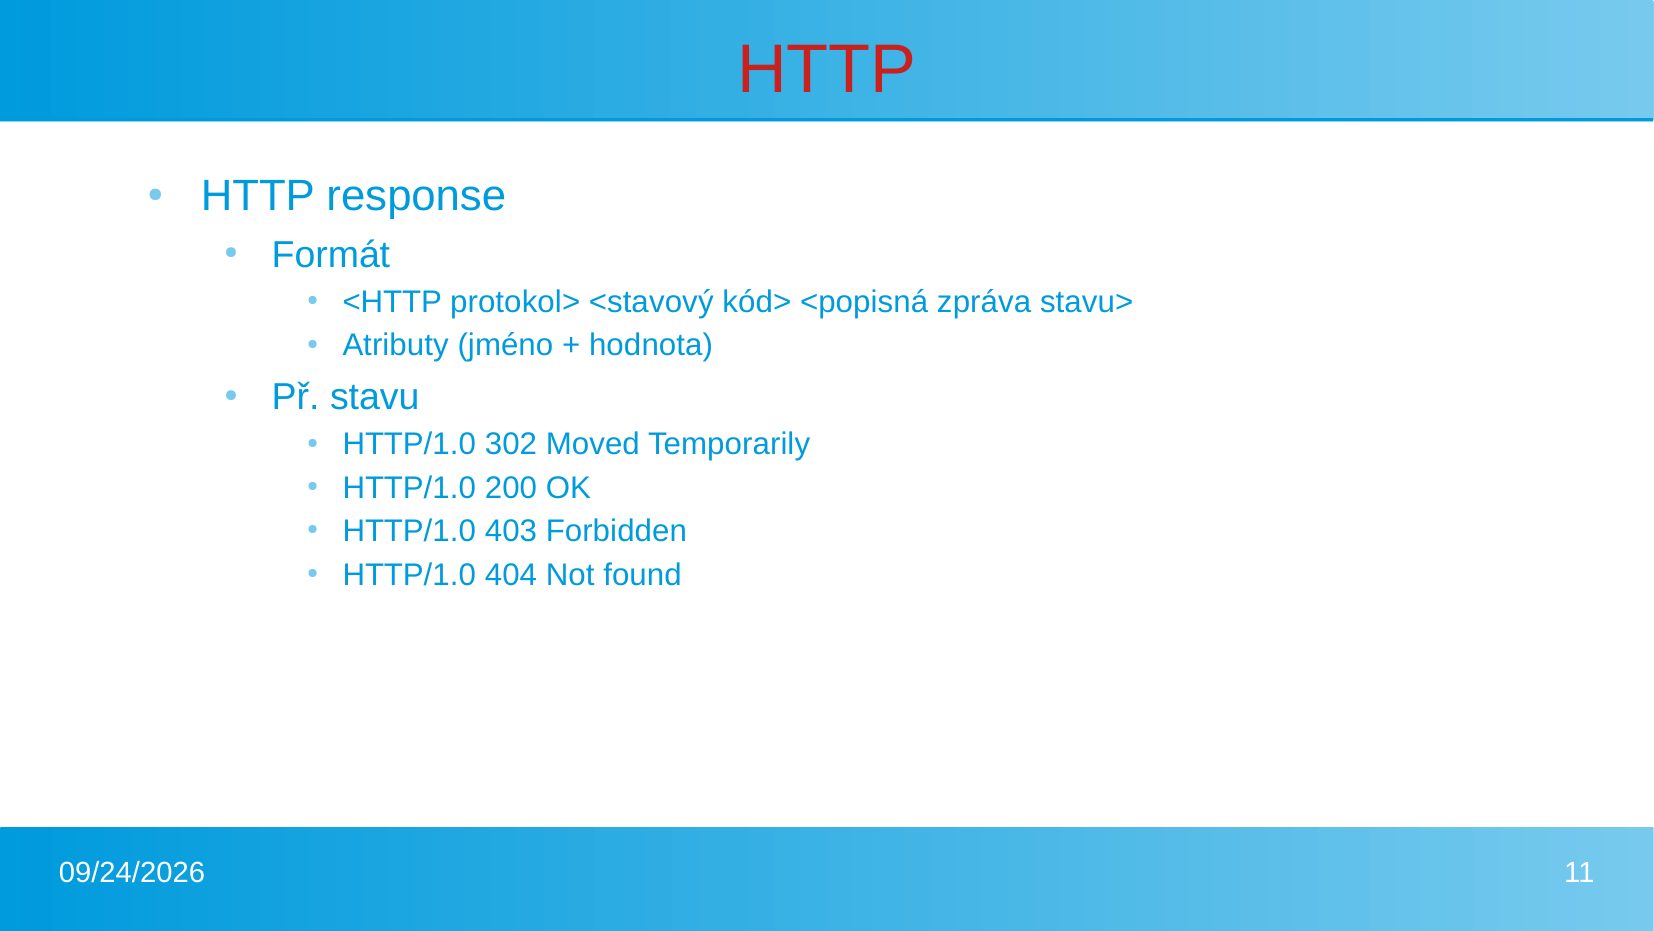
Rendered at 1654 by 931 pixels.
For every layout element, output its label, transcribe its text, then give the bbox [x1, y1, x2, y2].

list HTTP response Formát <HTTP protokol> <stavový kód> <popisná zpráva stavu> Atributy (jméno + hodnota) Př. stavu HTTP/1.0 302 Moved Temporarily HTTP/1.0 200 OK HTTP/1.0 403 Forbidden HTTP/1.0 404 Not found [59, 171, 1595, 762]
title HTTP [59, 29, 1595, 108]
